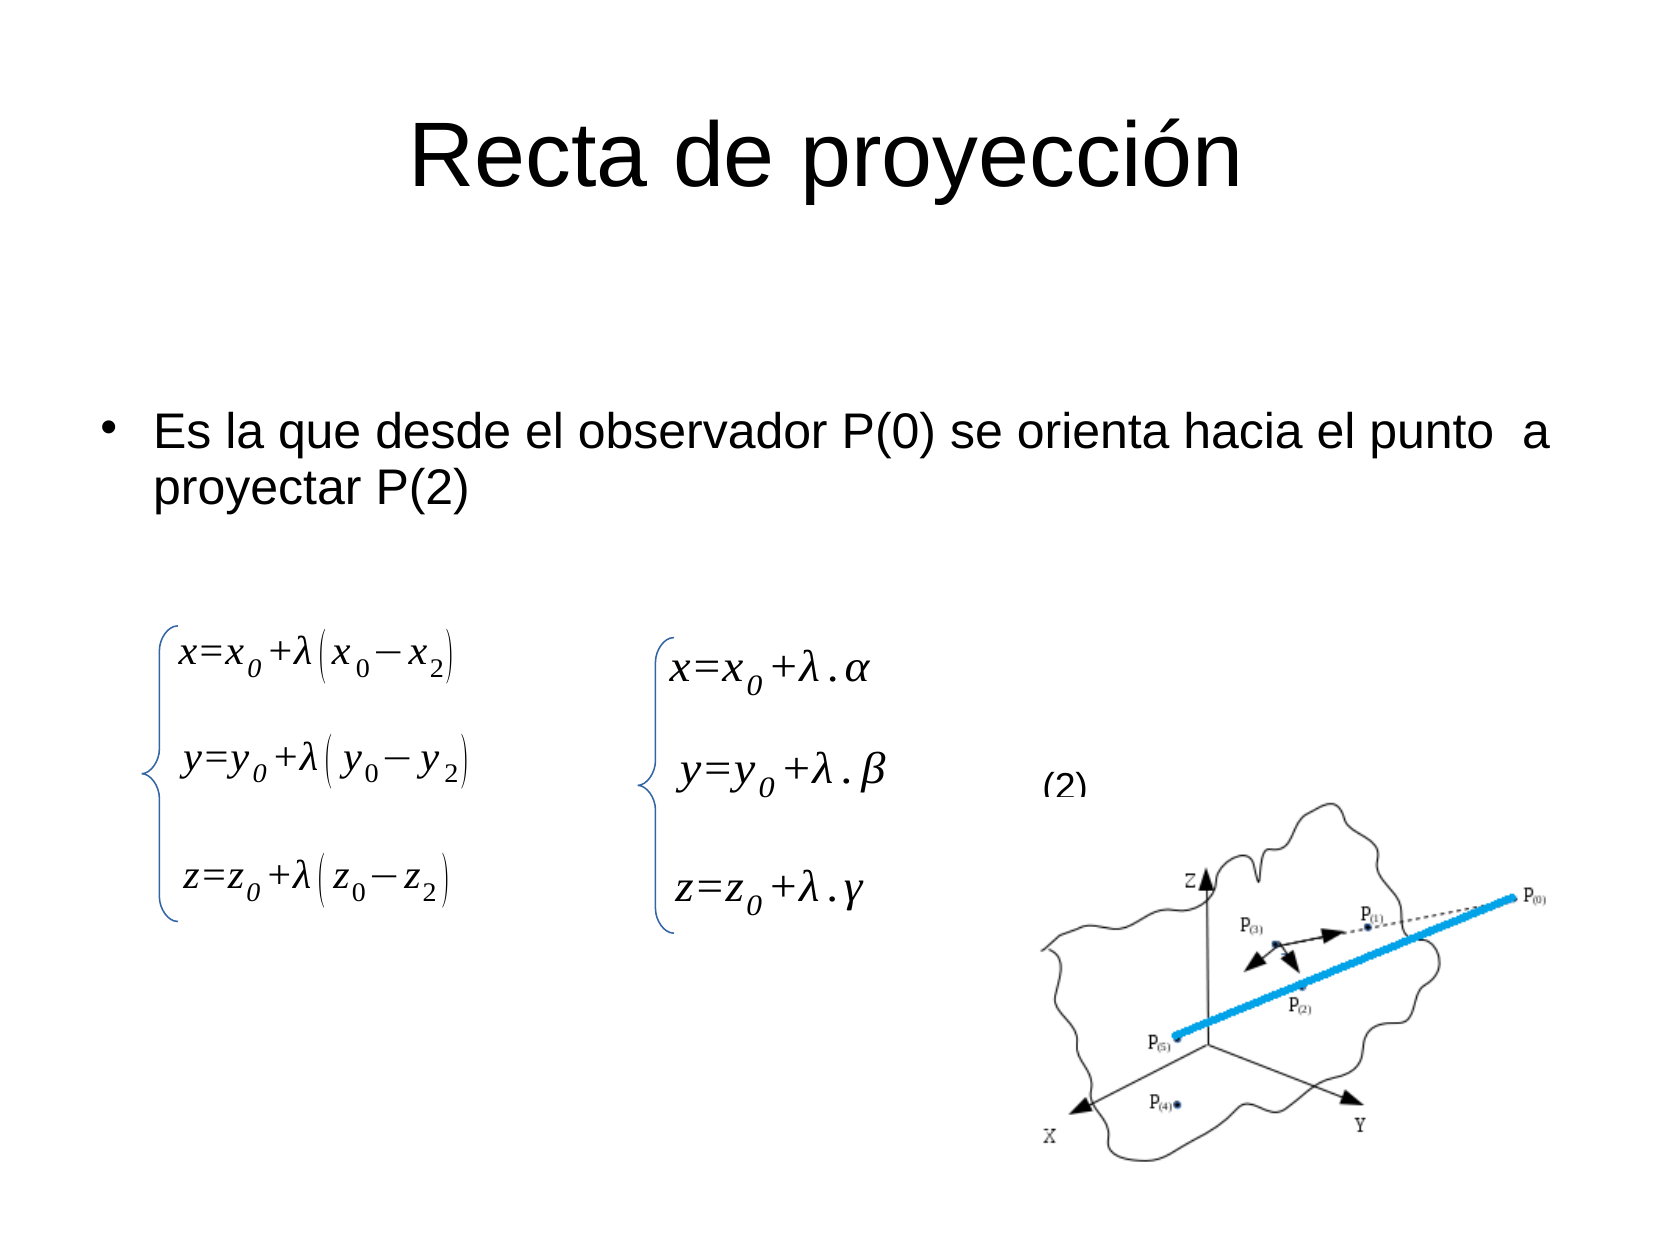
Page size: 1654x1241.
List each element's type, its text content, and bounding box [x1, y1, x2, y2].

chart [167, 732, 485, 792]
chart [170, 850, 464, 910]
chart [654, 641, 662, 658]
picture [956, 797, 1585, 1187]
chart [657, 641, 890, 702]
chart [660, 862, 884, 922]
list Es la que desde el observador P(0) se orienta hacia el punto a proyectar P(2) [82, 290, 1571, 1010]
chart [661, 744, 905, 804]
chart [165, 626, 470, 686]
text_box (2) [1027, 755, 1104, 797]
title Recta de proyección [82, 49, 1571, 257]
